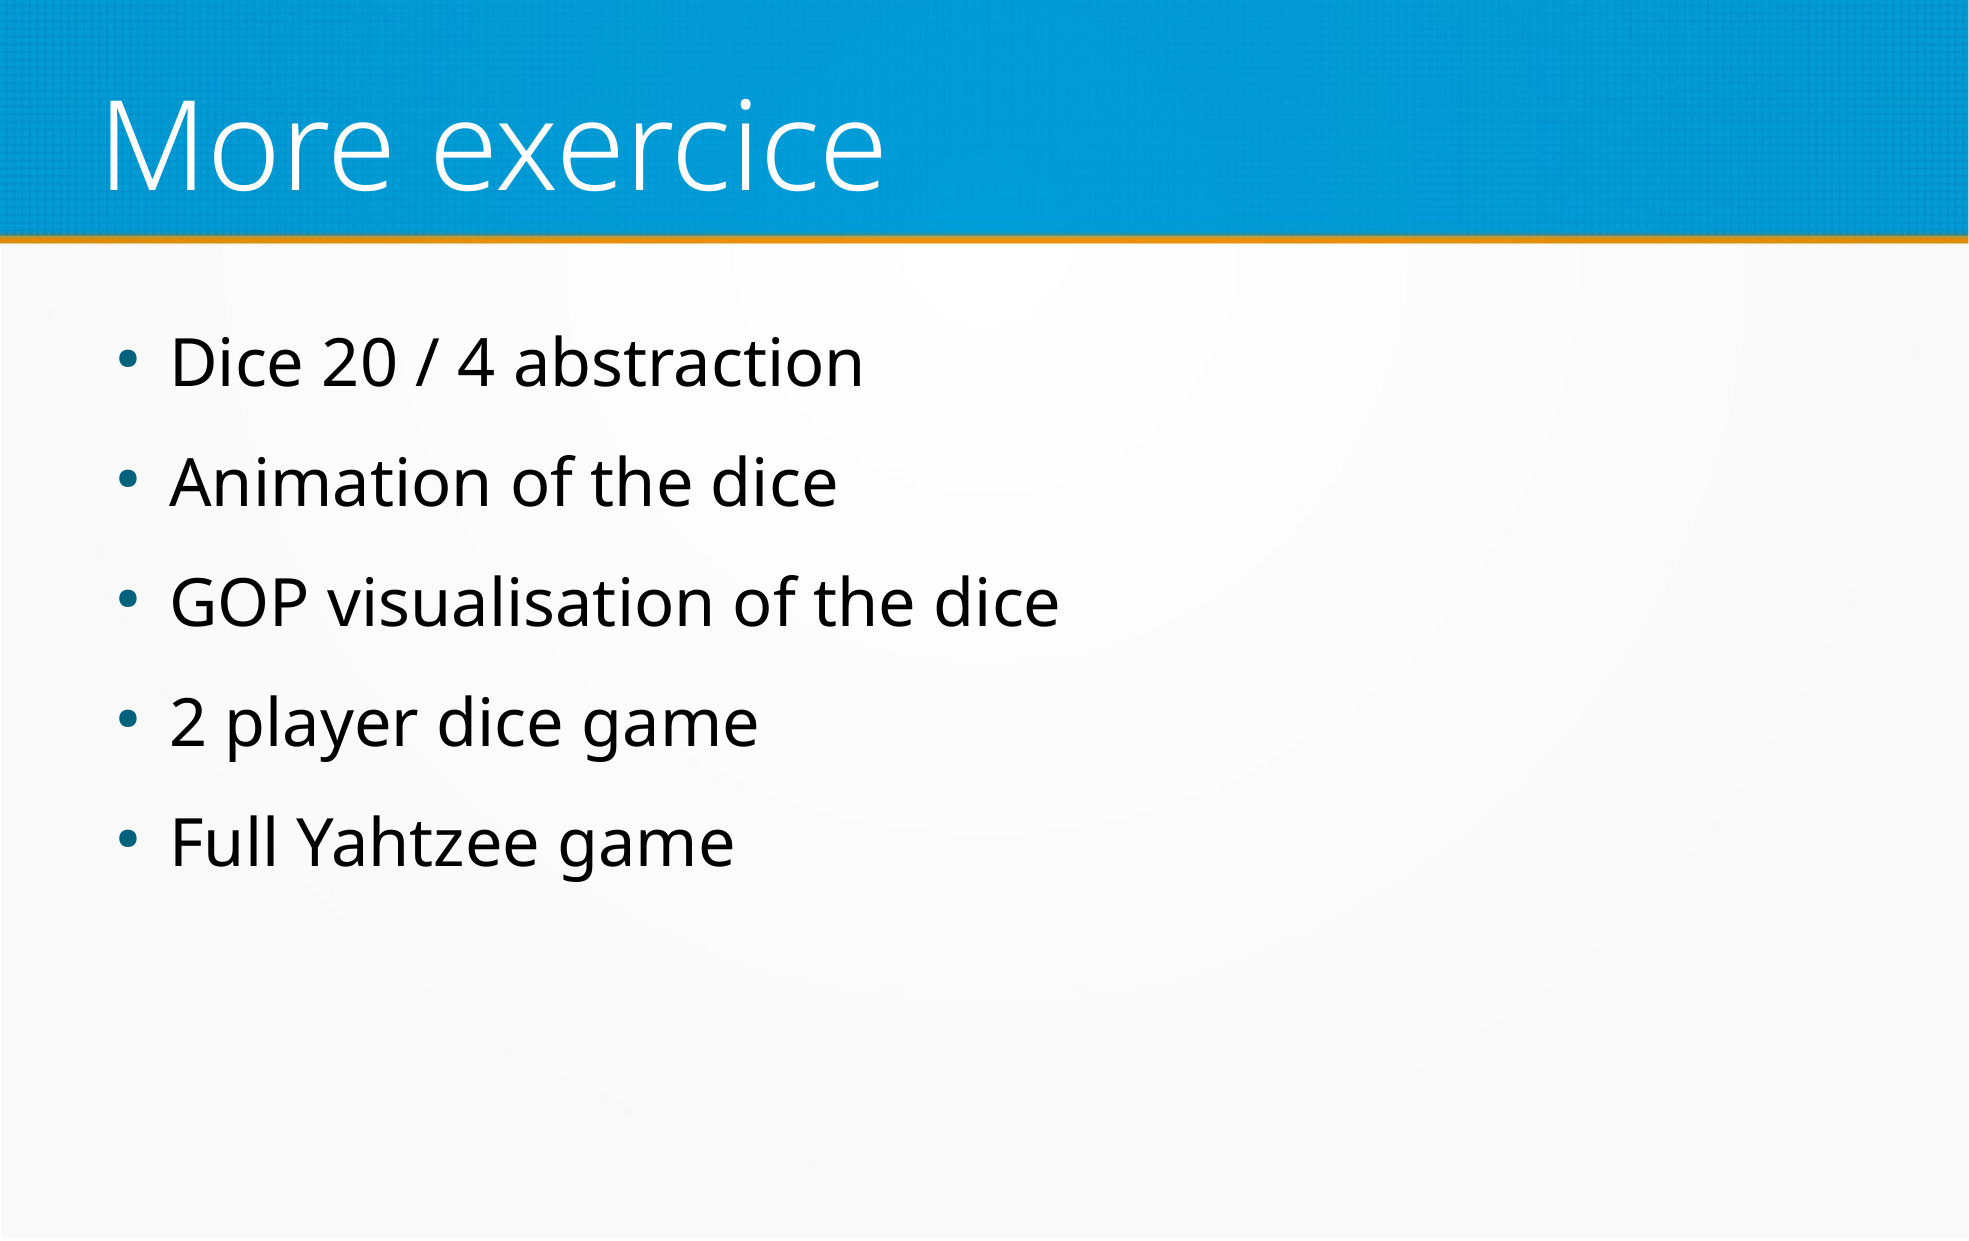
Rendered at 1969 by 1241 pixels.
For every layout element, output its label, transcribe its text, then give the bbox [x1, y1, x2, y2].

list Dice 20 / 4 abstraction Animation of the dice GOP visualisation of the dice 2 player dice game Full Yahtzee game [98, 315, 1861, 1081]
picture [0, 233, 1969, 1241]
title More exercice [98, 19, 1870, 227]
